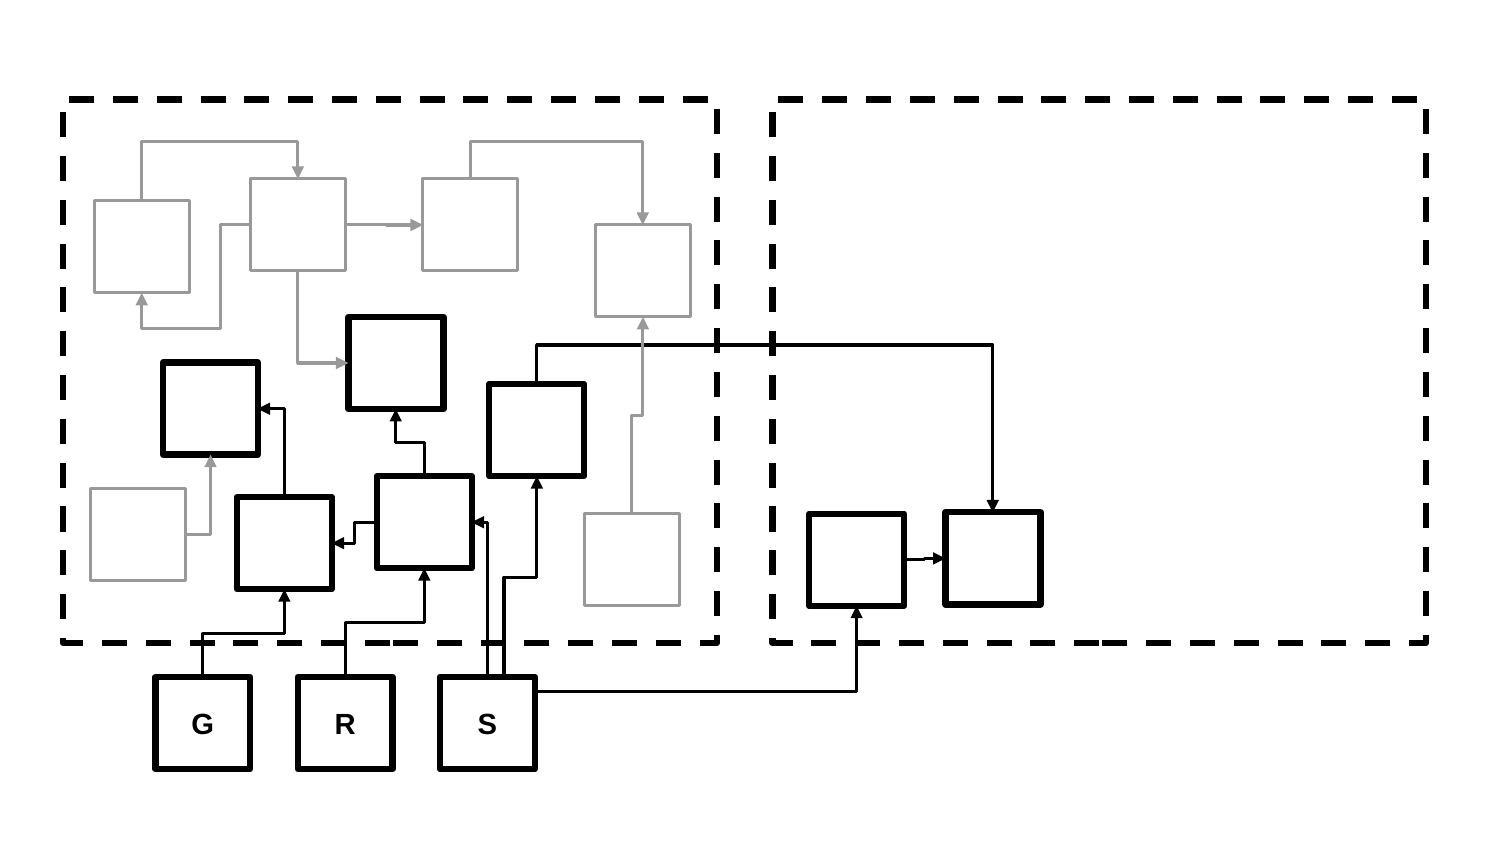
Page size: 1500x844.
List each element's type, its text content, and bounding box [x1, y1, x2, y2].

text_box [162, 362, 258, 455]
text_box [595, 224, 691, 317]
text_box R [297, 677, 393, 770]
text_box [90, 488, 186, 581]
text_box [489, 383, 585, 477]
text_box G [155, 677, 251, 770]
text_box [945, 512, 1041, 605]
text_box [376, 476, 472, 569]
text_box [348, 316, 444, 410]
text_box [236, 497, 332, 590]
text_box [250, 178, 346, 271]
text_box [584, 513, 680, 606]
text_box [94, 200, 190, 293]
text_box [809, 513, 905, 606]
text_box S [440, 677, 535, 770]
text_box [422, 178, 518, 271]
